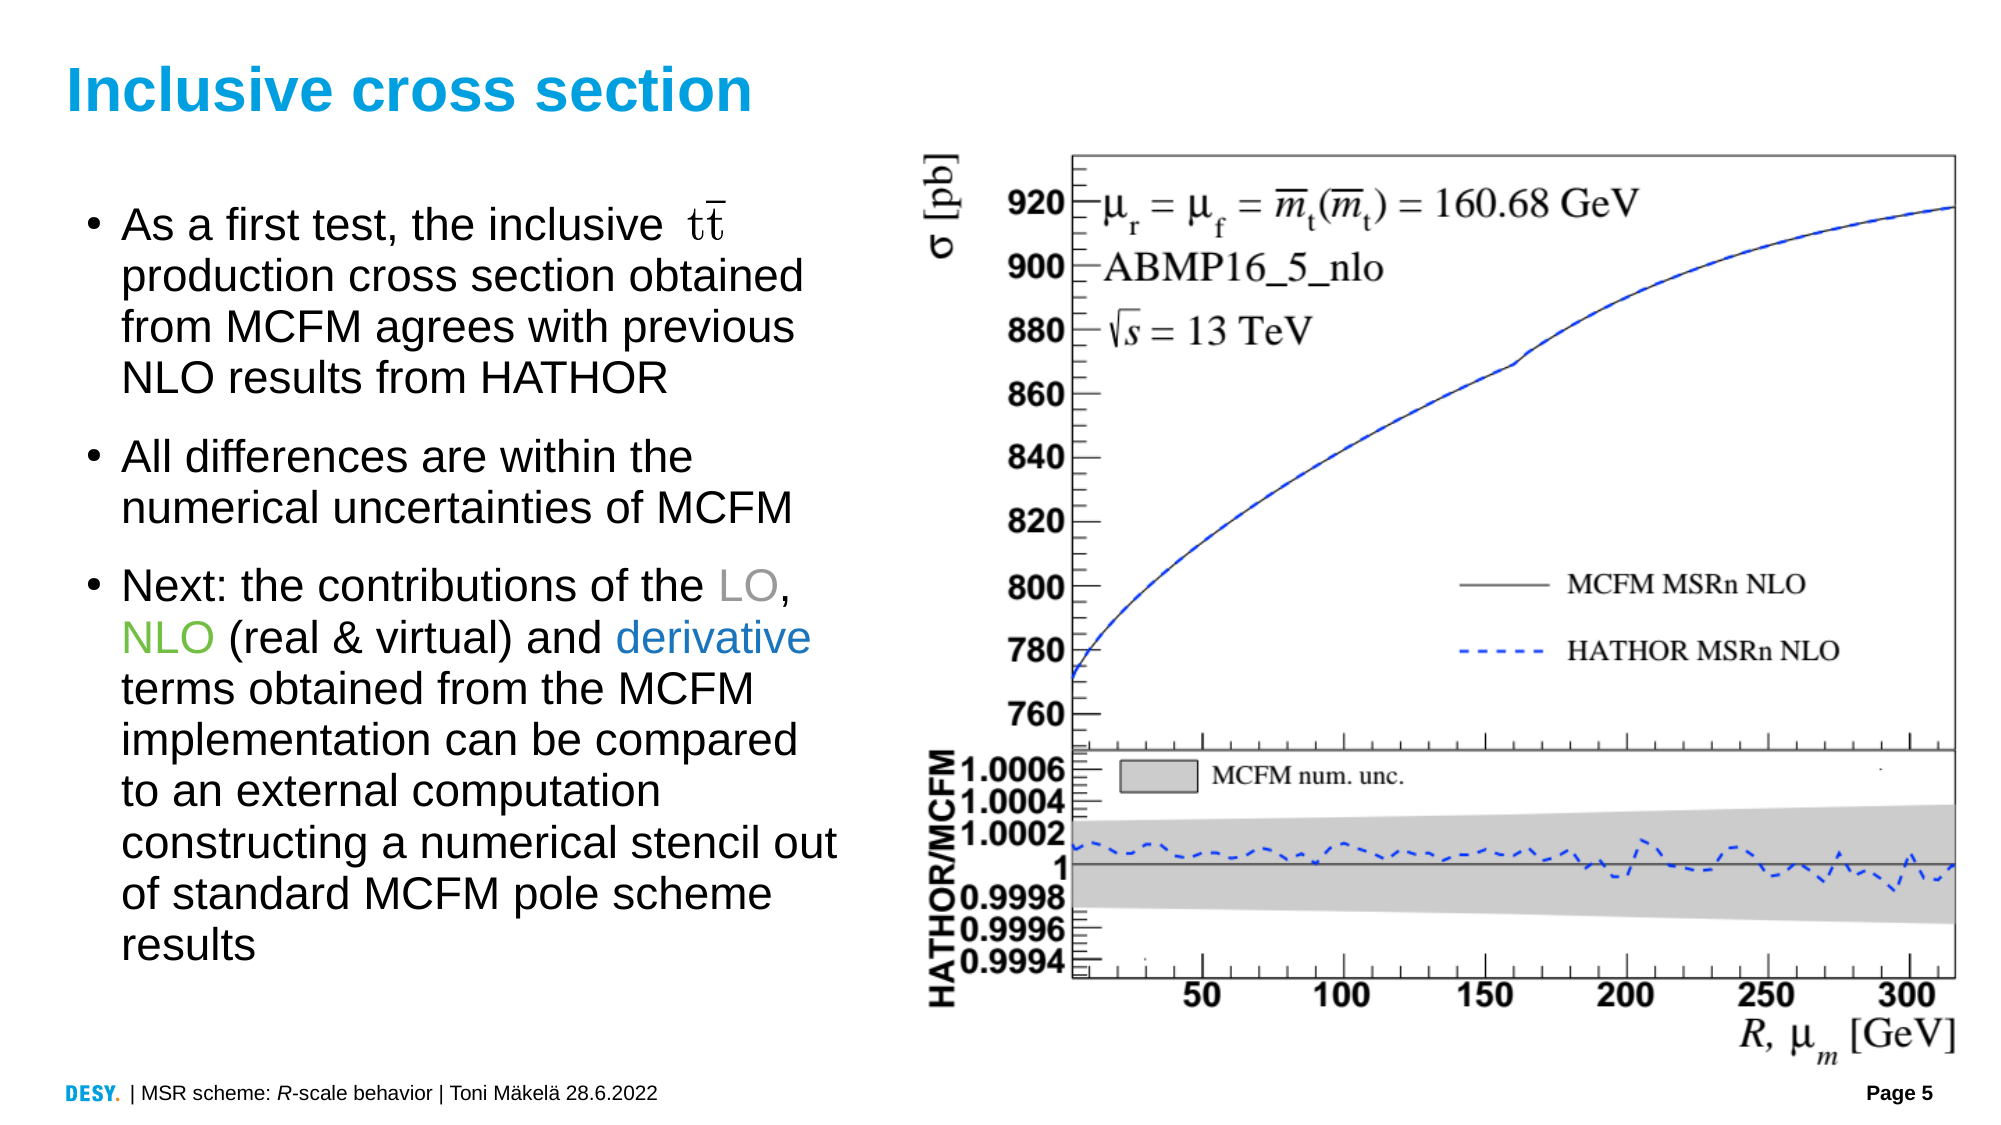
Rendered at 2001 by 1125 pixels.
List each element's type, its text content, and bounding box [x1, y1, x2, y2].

title Inclusive cross section [66, 57, 1933, 132]
text_box [687, 200, 726, 240]
footer | MSR scheme: R-scale behavior | Toni Mäkelä 28.6.2022 [129, 1079, 1762, 1111]
text_box As a first test, the inclusive production cross section obtained from MCFM agrees with previous NLO results from HATHOR All differences are within the numerical uncertainties of MCFM Next: the contributions of the LO, NLO (real & virtual) and derivative terms obtained from the MCFM implementation can be compared to an external computation constructing a numerical stencil out of standard MCFM pole scheme results [71, 191, 856, 978]
picture [915, 89, 1966, 1076]
